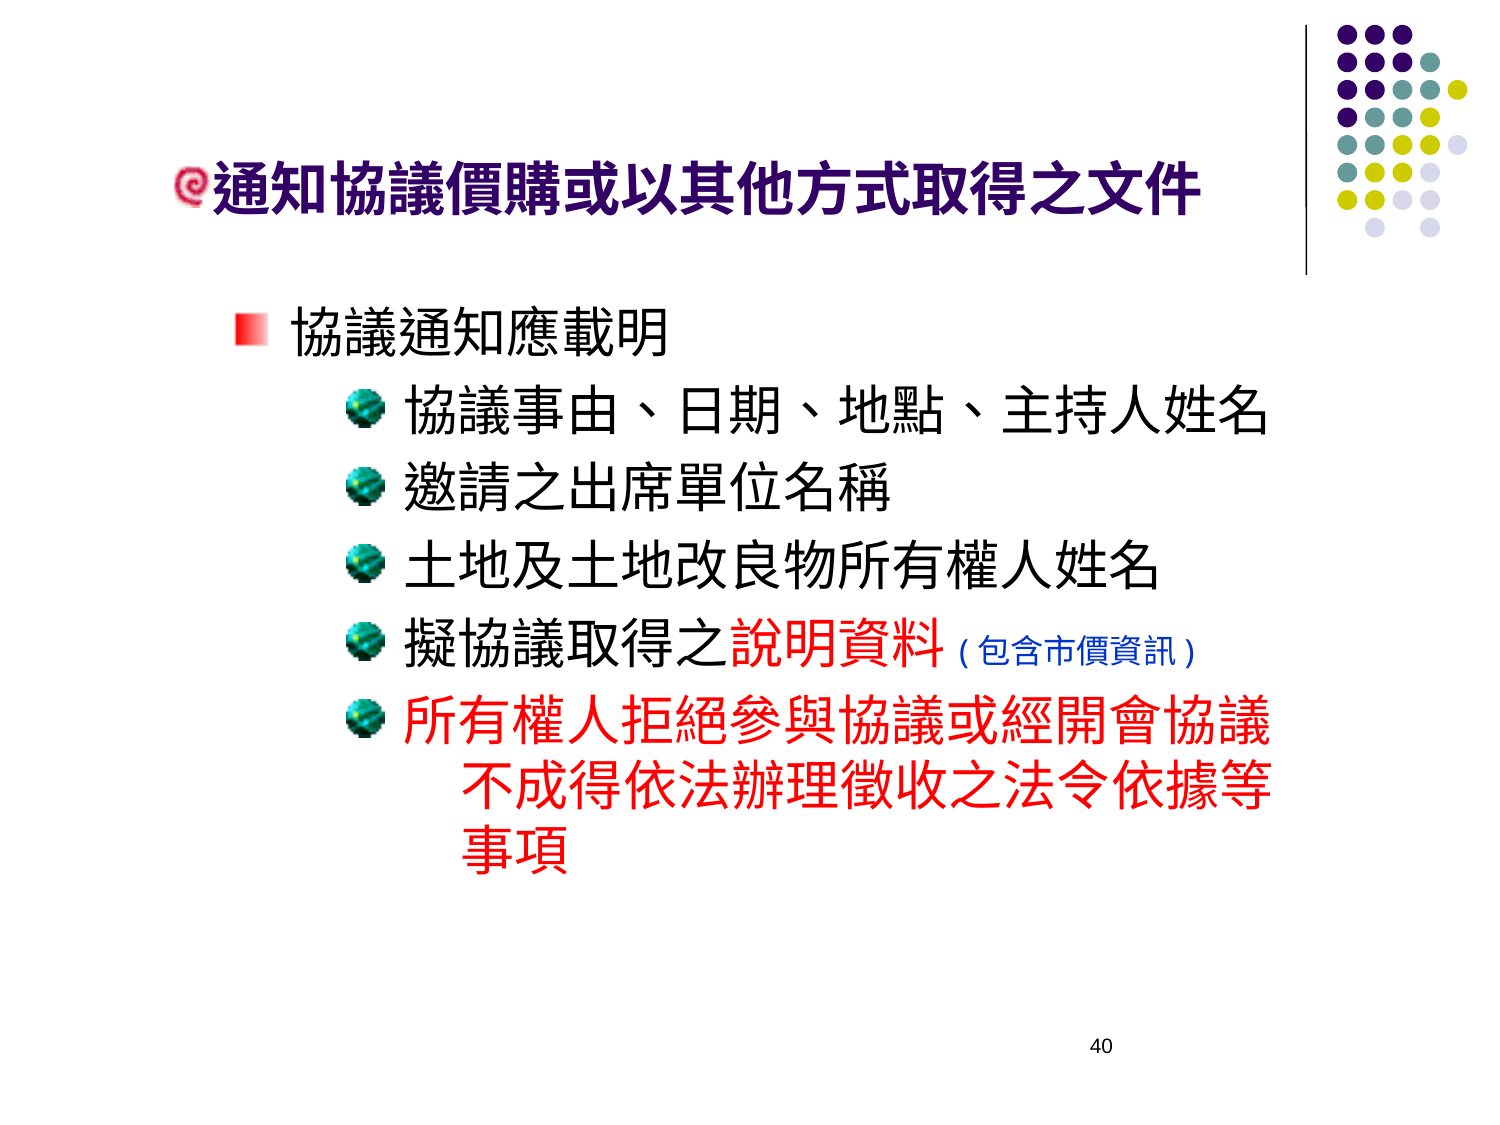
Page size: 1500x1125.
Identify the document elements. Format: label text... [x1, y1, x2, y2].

title 通知協議價購或以其他方式取得之文件 [159, 125, 1306, 230]
text_box [1074, 1025, 1426, 1101]
list 協議通知應載明 協議事由、日期、地點、主持人姓名 邀請之出席單位名稱 土地及土地改良物所有權人姓名 擬協議取得之說明資料(包含市價資訊) 所有權人拒絕參與協議或經開會協議不成得依法辦理徵收之法令依據等事項 [218, 290, 1306, 1035]
